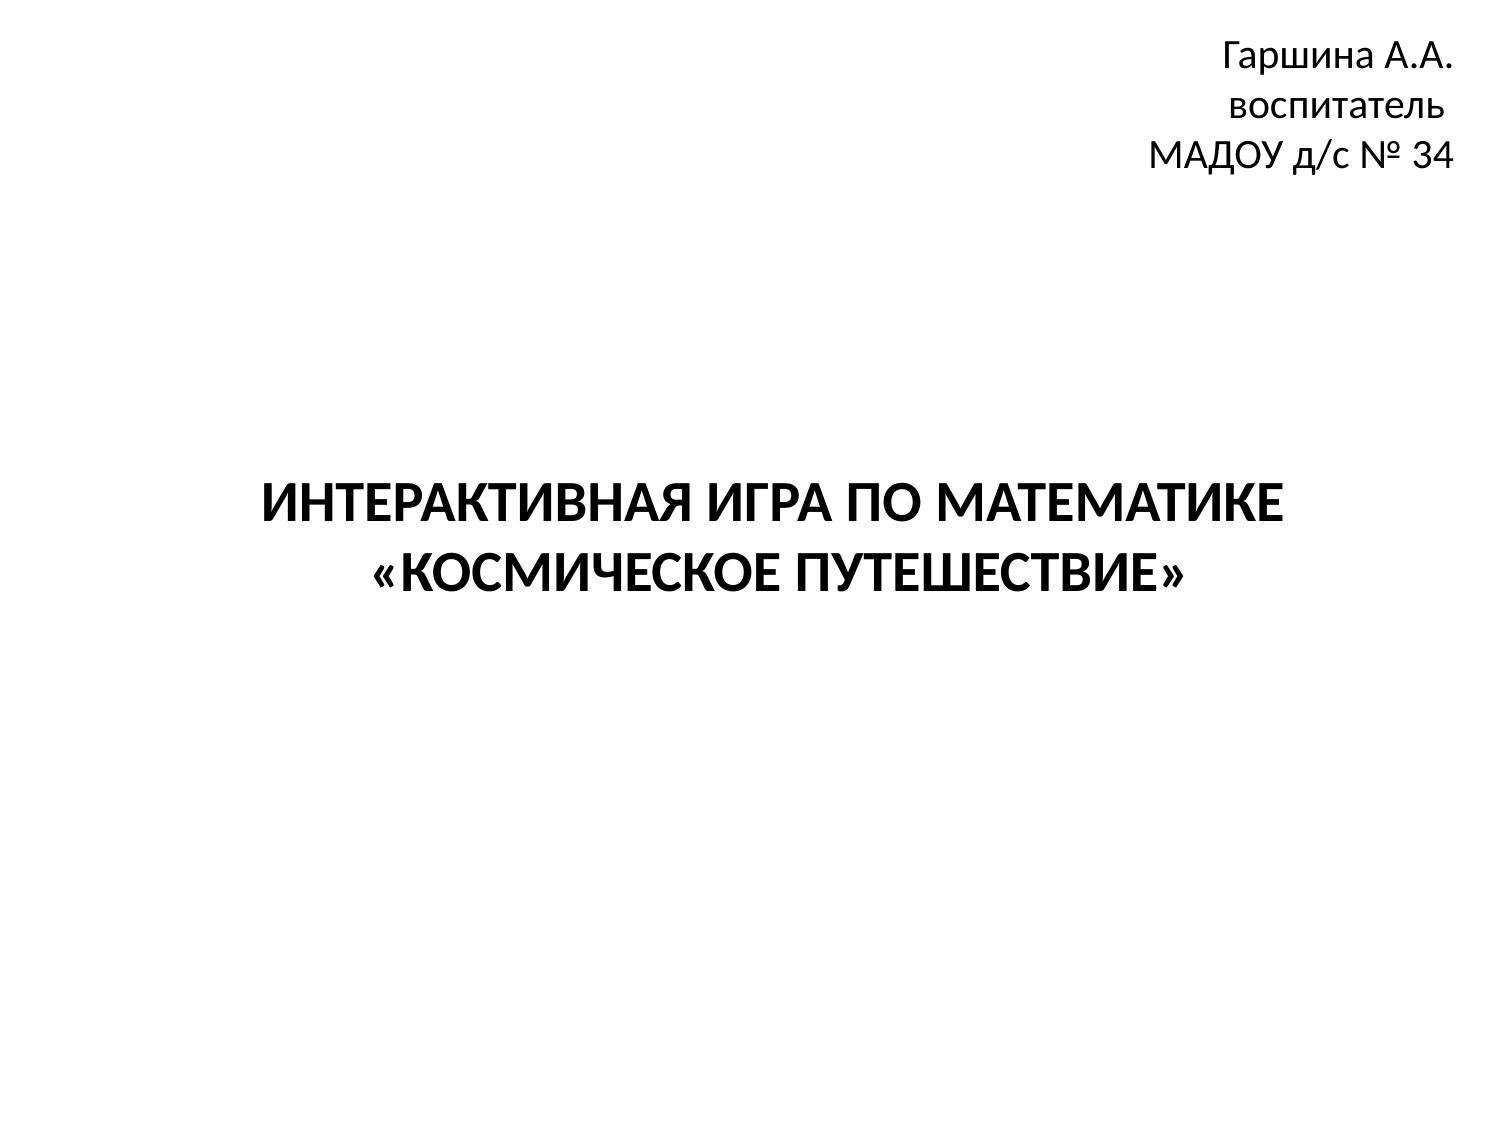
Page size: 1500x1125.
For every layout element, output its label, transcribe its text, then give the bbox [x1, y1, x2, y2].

subtitle Гаршина А.А. воспитатель МАДОУ д/с № 34 [419, 19, 1470, 177]
title ИНТЕРАКТИВНАЯ ИГРА ПО МАТЕМАТИКЕ «КОСМИЧЕСКОЕ ПУТЕШЕСТВИЕ» [112, 456, 1447, 858]
